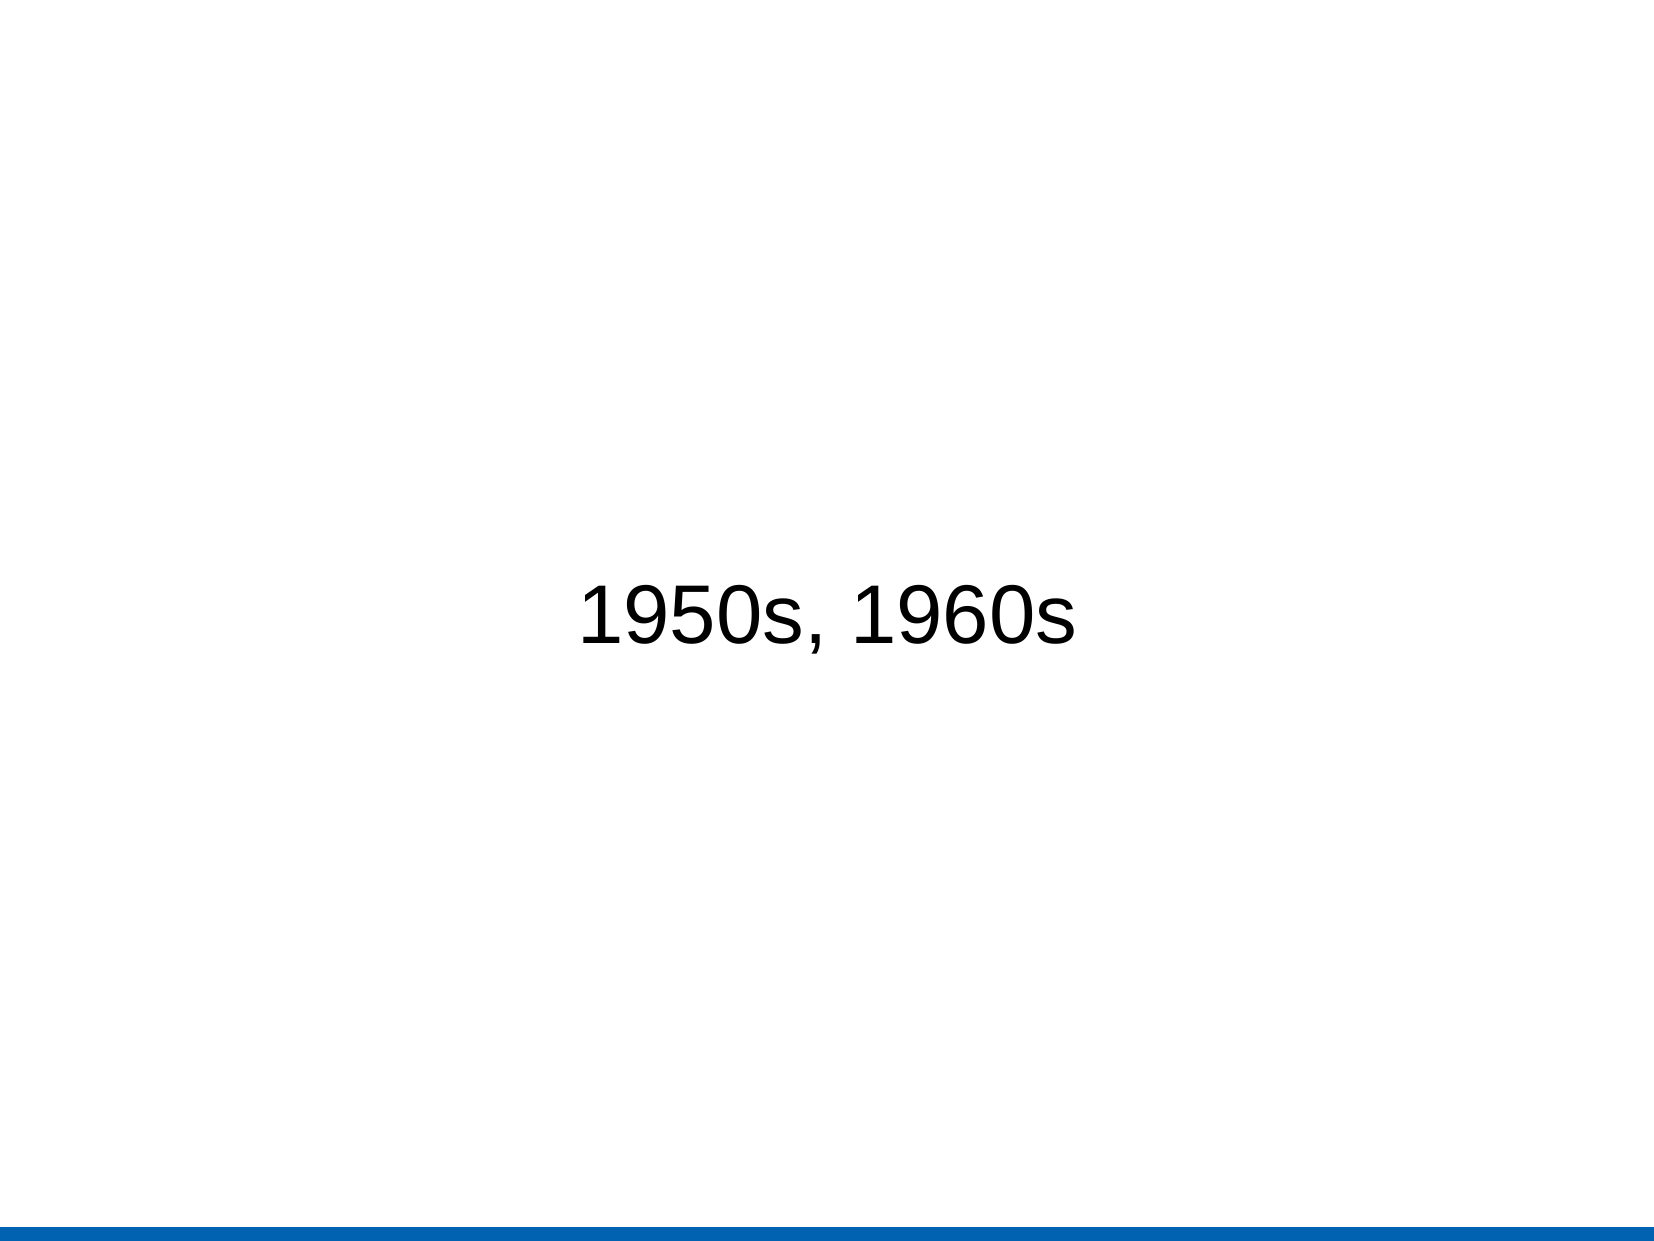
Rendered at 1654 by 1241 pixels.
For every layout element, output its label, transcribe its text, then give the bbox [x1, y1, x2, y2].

subtitle 1950s, 1960s [121, 112, 1534, 1117]
